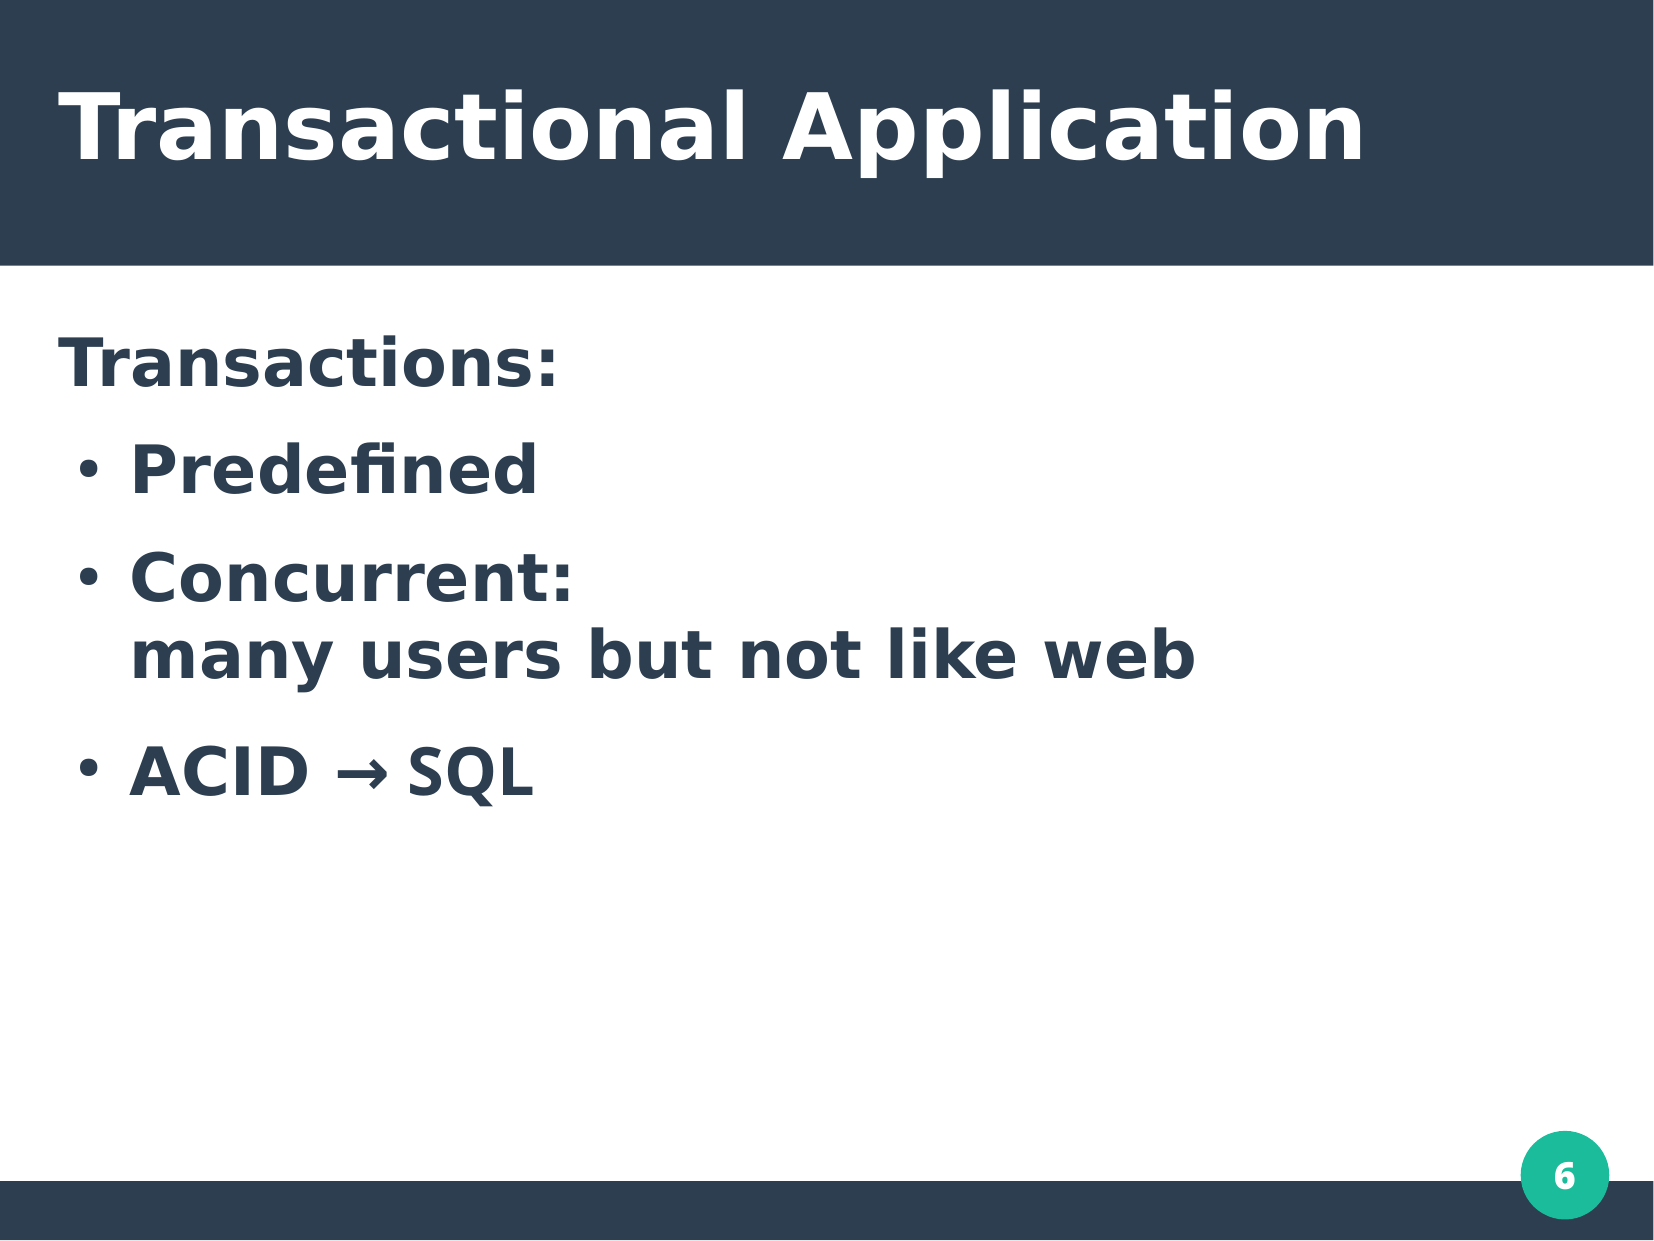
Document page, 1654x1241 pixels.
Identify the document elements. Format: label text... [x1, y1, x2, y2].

list Transactions: Predefined Concurrent: many users but not like web ACID → SQL [59, 324, 1595, 1152]
title Transactional Application [59, 49, 1595, 207]
